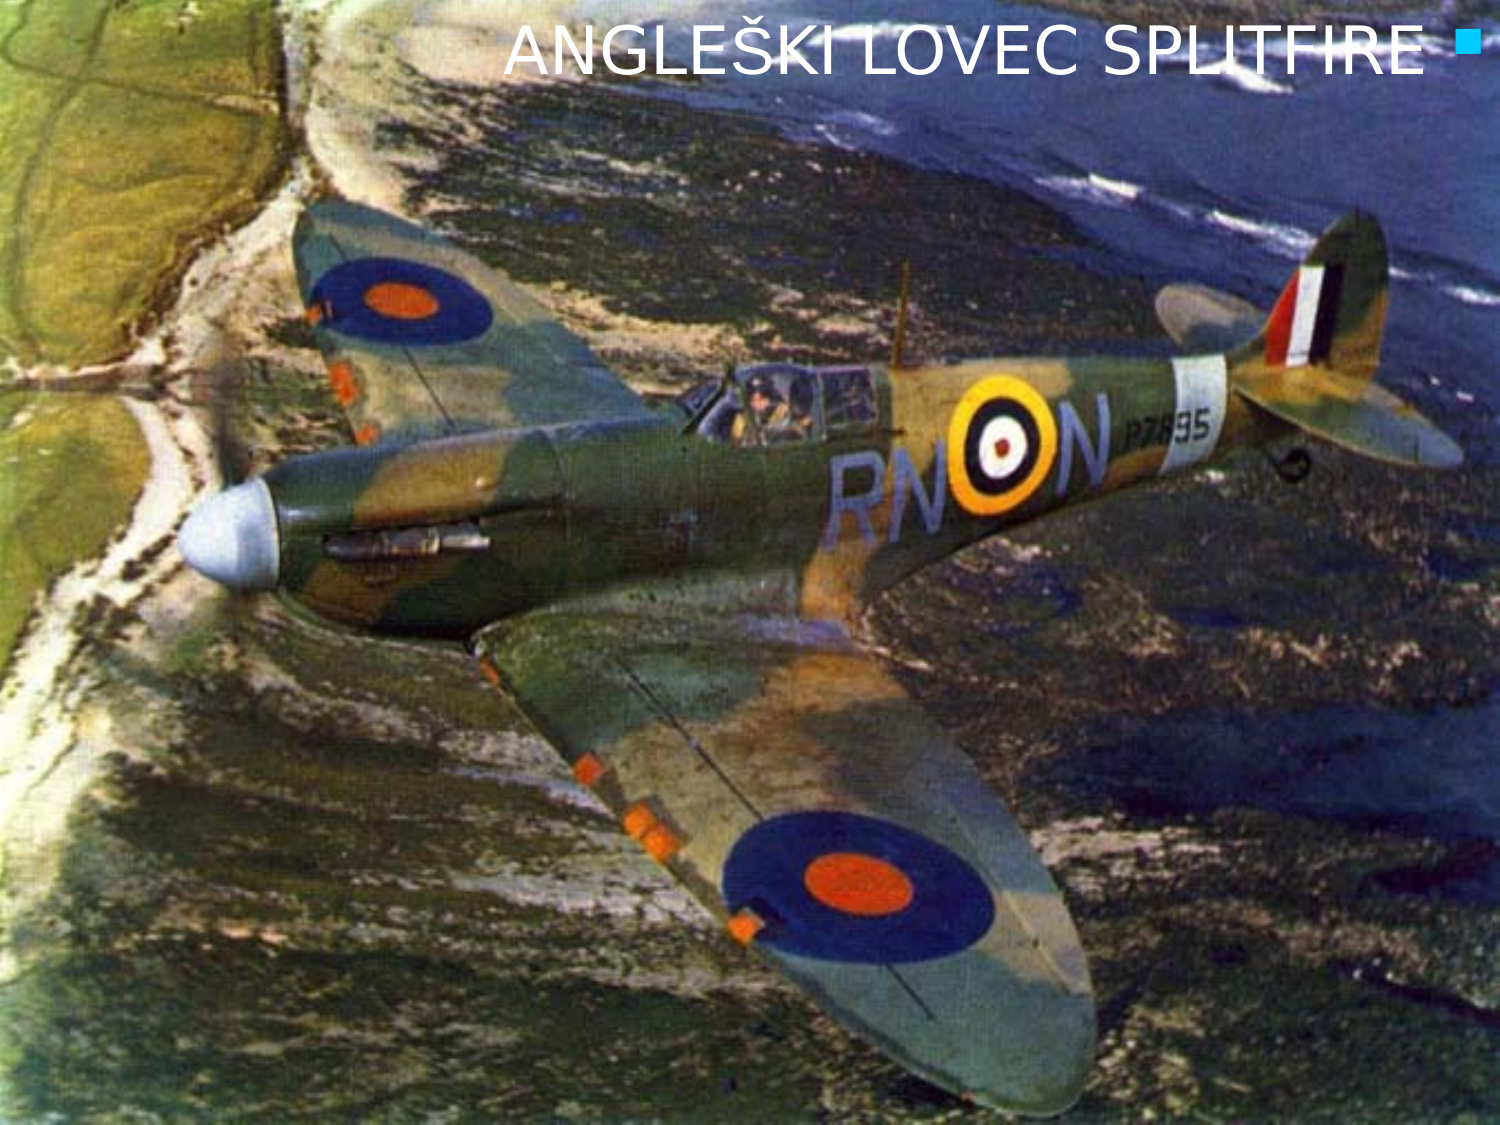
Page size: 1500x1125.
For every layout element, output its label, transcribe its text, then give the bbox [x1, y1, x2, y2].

list ANGLEŠKI LOVEC SPLITFIRE [425, 0, 1500, 132]
picture [0, 0, 1500, 1125]
